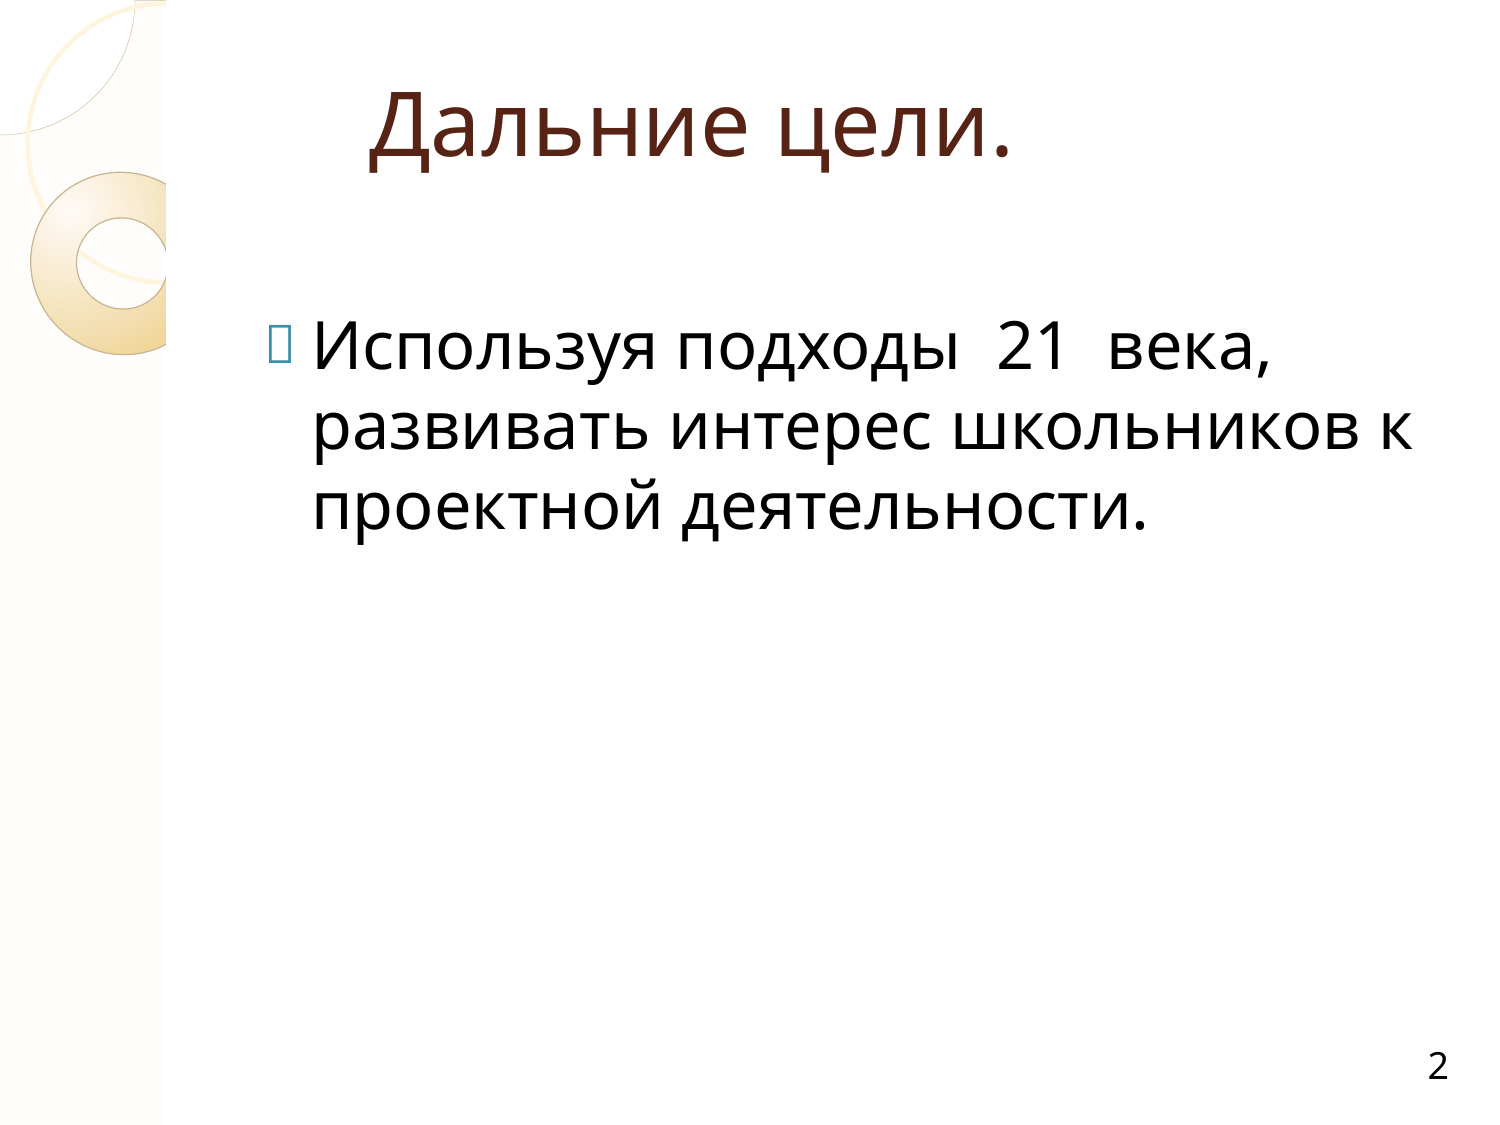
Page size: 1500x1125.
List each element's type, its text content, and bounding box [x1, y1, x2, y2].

title Дальние цели. [354, 59, 1500, 247]
list Используя подходы 21 века, развивать интерес школьников к проектной деятельности. [236, 295, 1467, 996]
slide_number <номер> [1413, 1034, 1488, 1113]
